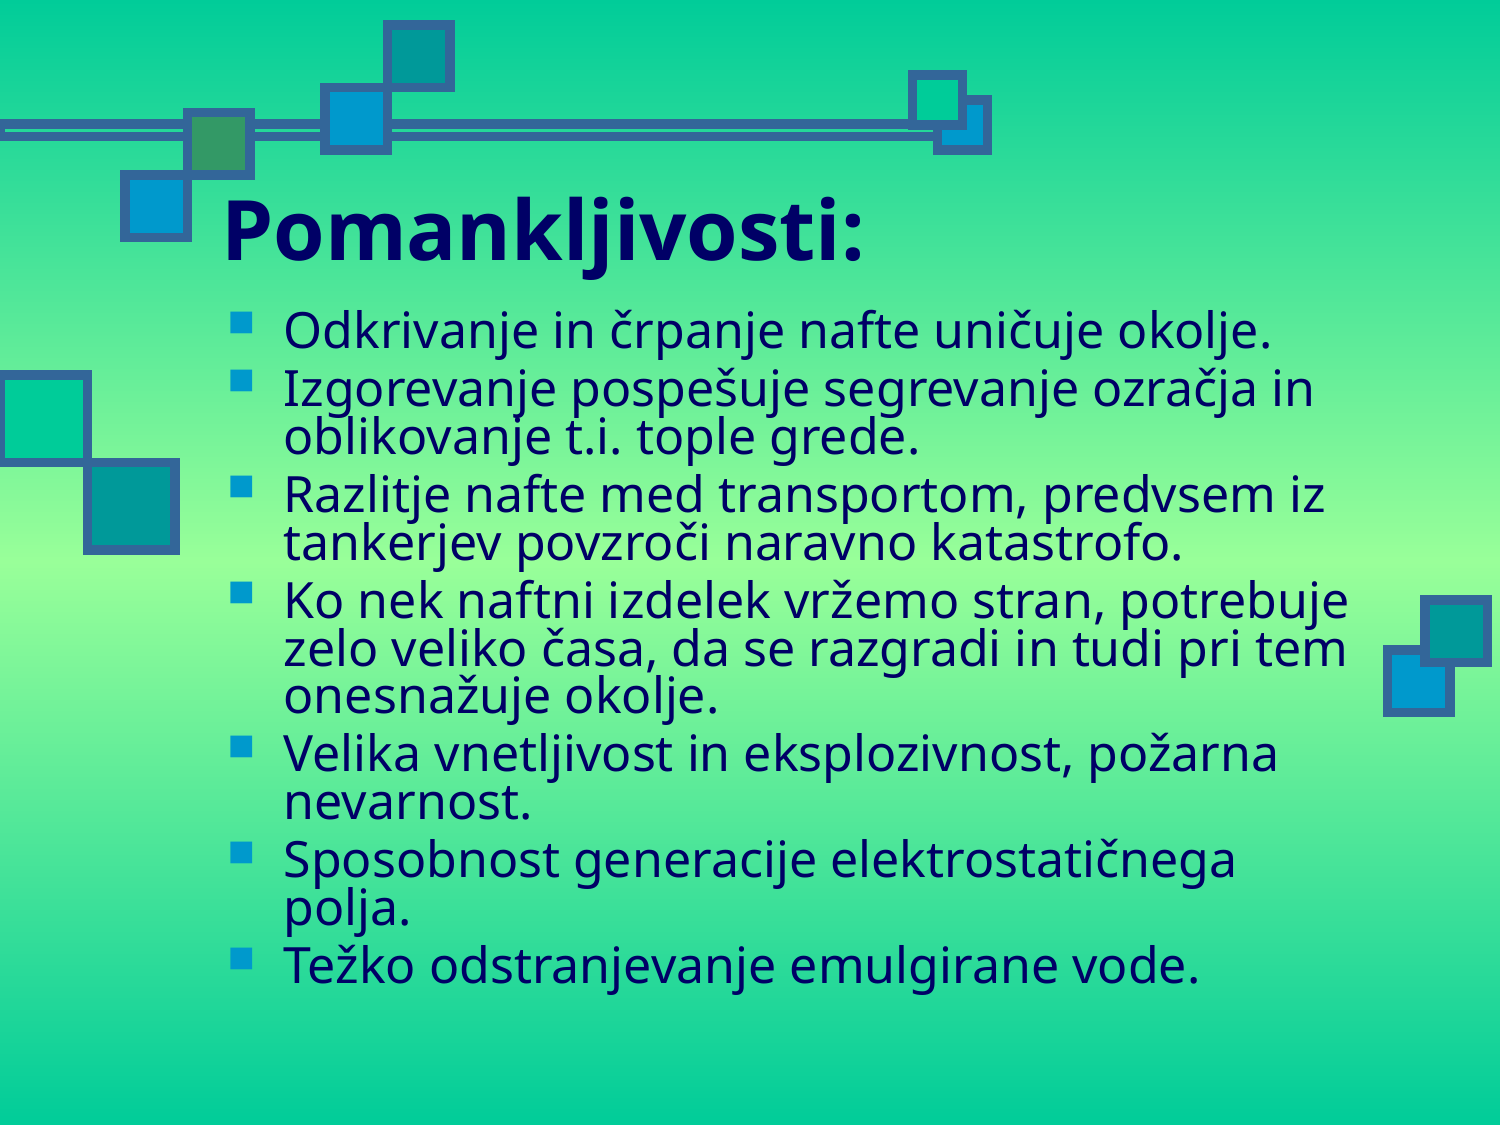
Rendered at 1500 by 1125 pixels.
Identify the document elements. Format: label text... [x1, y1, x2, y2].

list Odkrivanje in črpanje nafte uničuje okolje. Izgorevanje pospešuje segrevanje ozračja in oblikovanje t.i. tople grede. Razlitje nafte med transportom, predvsem iz tankerjev povzroči naravno katastrofo. Ko nek naftni izdelek vržemo stran, potrebuje zelo veliko časa, da se razgradi in tudi pri tem onesnažuje okolje. Velika vnetljivost in eksplozivnost, požarna nevarnost. Sposobnost generacije elektrostatičnega polja. Težko odstranjevanje emulgirane vode. [212, 302, 1375, 1013]
title Pomankljivosti: [206, 160, 1369, 293]
